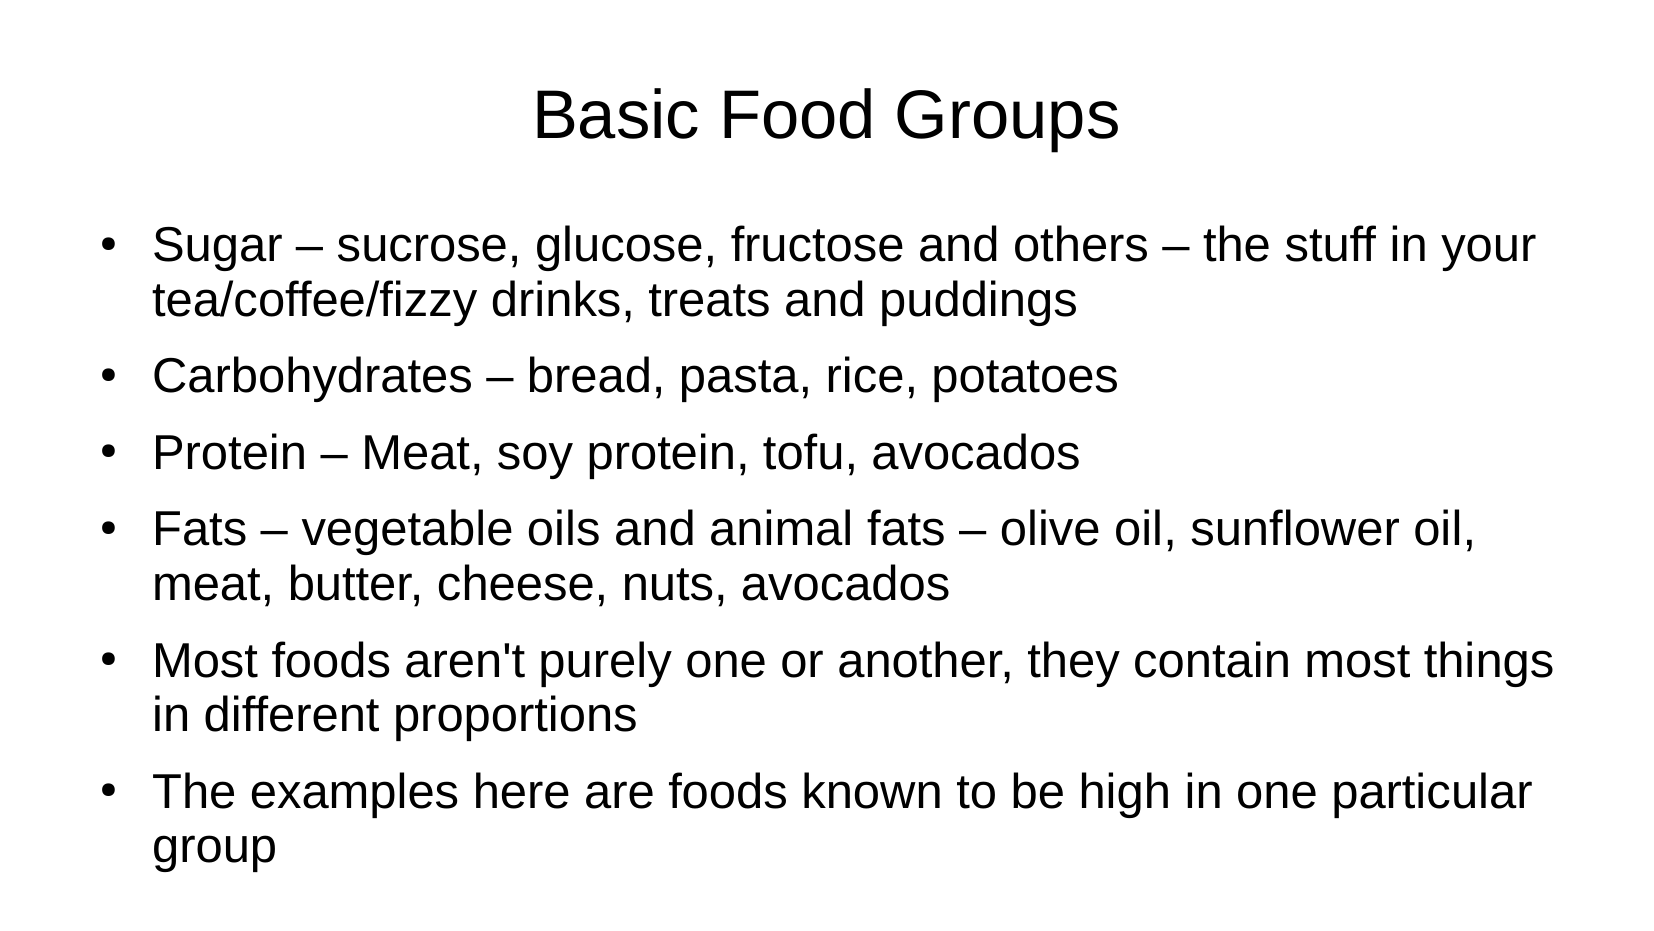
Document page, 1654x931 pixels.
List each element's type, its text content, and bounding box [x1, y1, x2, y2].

title Basic Food Groups [82, 37, 1571, 193]
list Sugar – sucrose, glucose, fructose and others – the stuff in your tea/coffee/fizzy drinks, treats and puddings Carbohydrates – bread, pasta, rice, potatoes Protein – Meat, soy protein, tofu, avocados Fats – vegetable oils and animal fats – olive oil, sunflower oil, meat, butter, cheese, nuts, avocados Most foods aren't purely one or another, they contain most things in different proportions The examples here are foods known to be high in one particular group [82, 217, 1571, 875]
